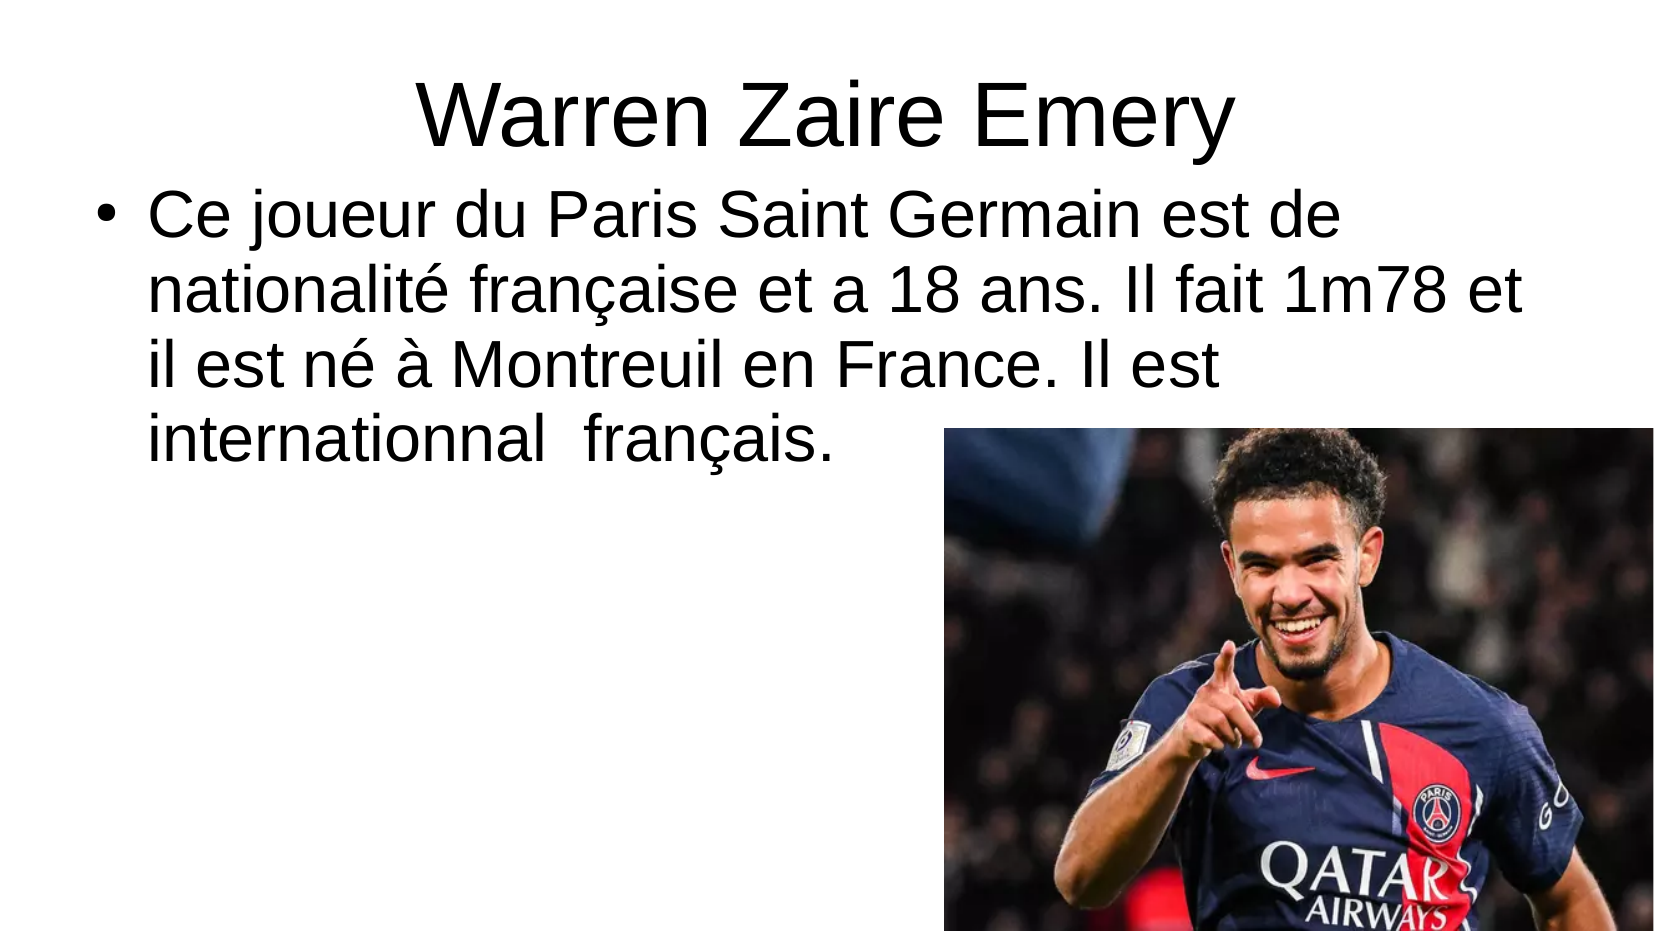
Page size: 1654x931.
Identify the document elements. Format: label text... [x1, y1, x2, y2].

title Warren Zaire Emery [82, 37, 1571, 193]
picture [944, 428, 1654, 931]
list Ce joueur du Paris Saint Germain est de nationalité française et a 18 ans. Il fait 1m78 et il est né à Montreuil en France. Il est internationnal français. [76, 177, 1565, 717]
